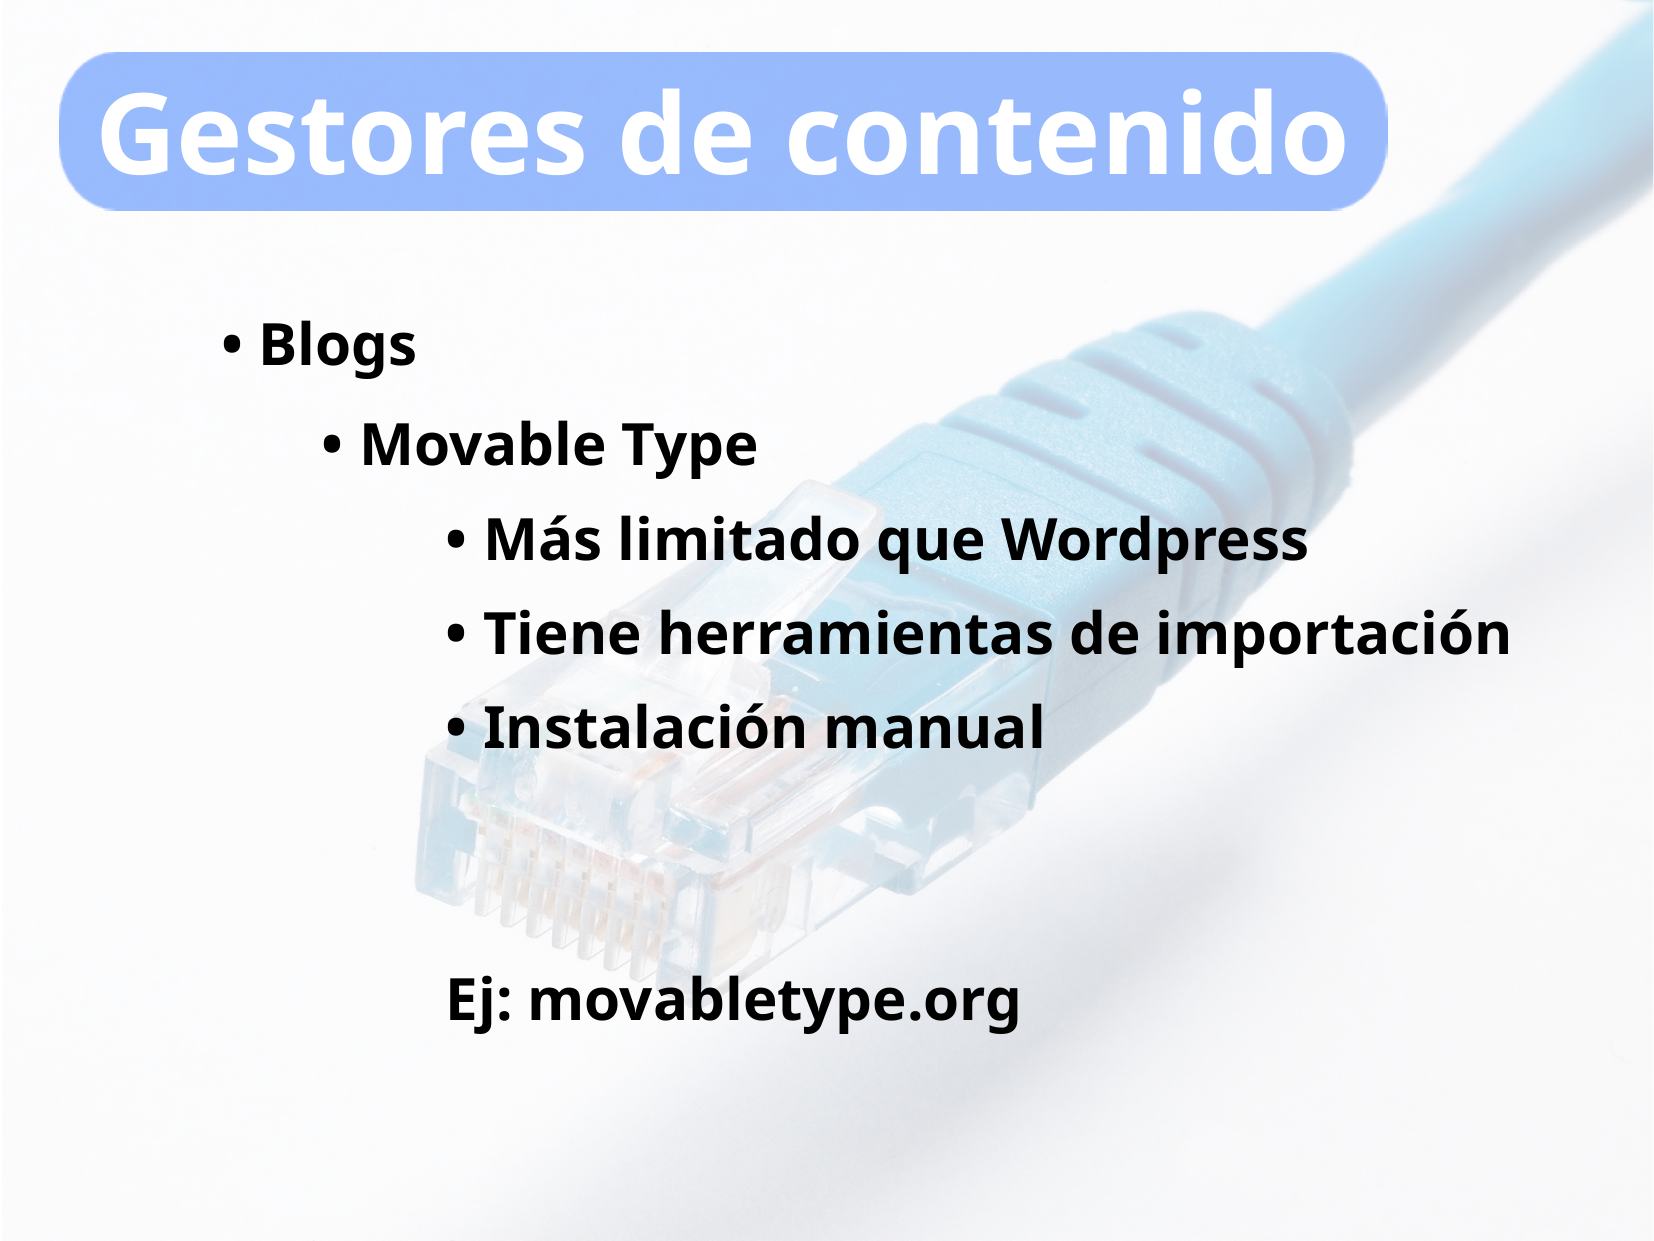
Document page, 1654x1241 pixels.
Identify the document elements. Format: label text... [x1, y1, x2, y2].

text_box • Blogs [206, 295, 473, 388]
text_box • Instalación manual [431, 679, 1123, 772]
text_box • Tiene herramientas de importación [431, 584, 1595, 677]
text_box • Movable Type [307, 395, 827, 488]
text_box • Más limitado que Wordpress [431, 490, 1506, 583]
picture [2, 0, 1654, 1241]
text_box Ej: movabletype.org [431, 950, 1388, 1043]
